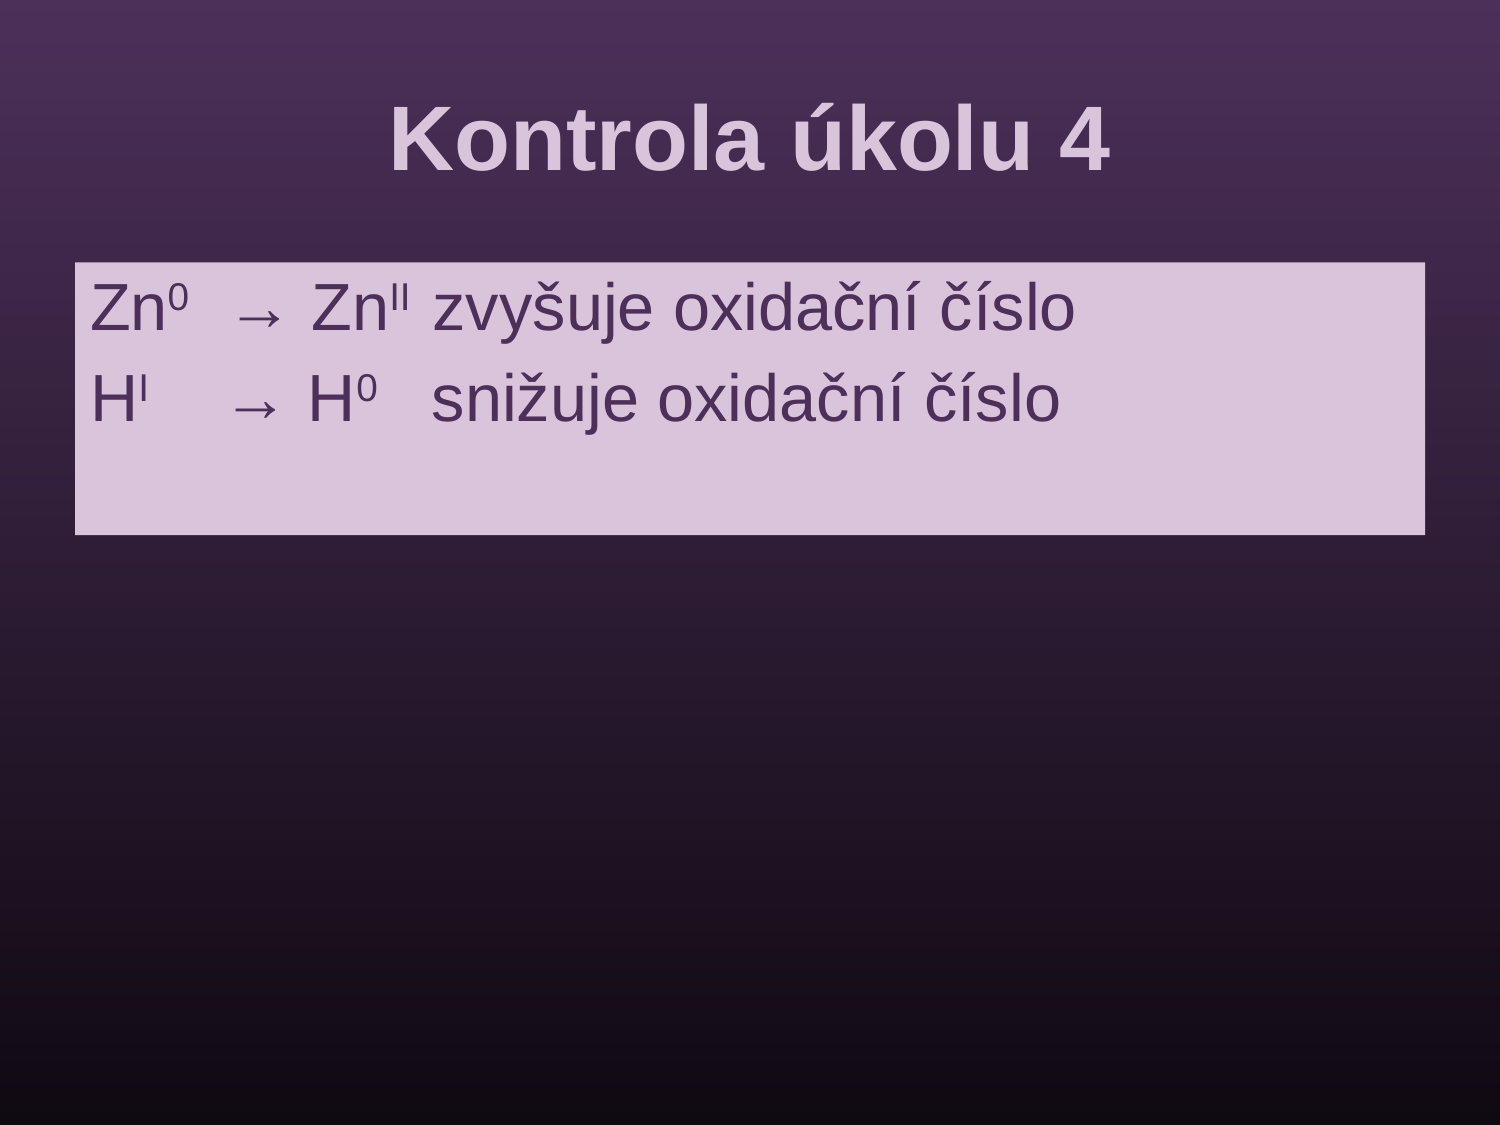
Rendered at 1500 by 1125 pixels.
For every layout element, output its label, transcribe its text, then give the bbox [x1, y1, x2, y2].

list Zn0 → ZnII zvyšuje oxidační číslo HI → H0 snižuje oxidační číslo [75, 262, 1426, 536]
title Kontrola úkolu 4 [75, 45, 1426, 233]
